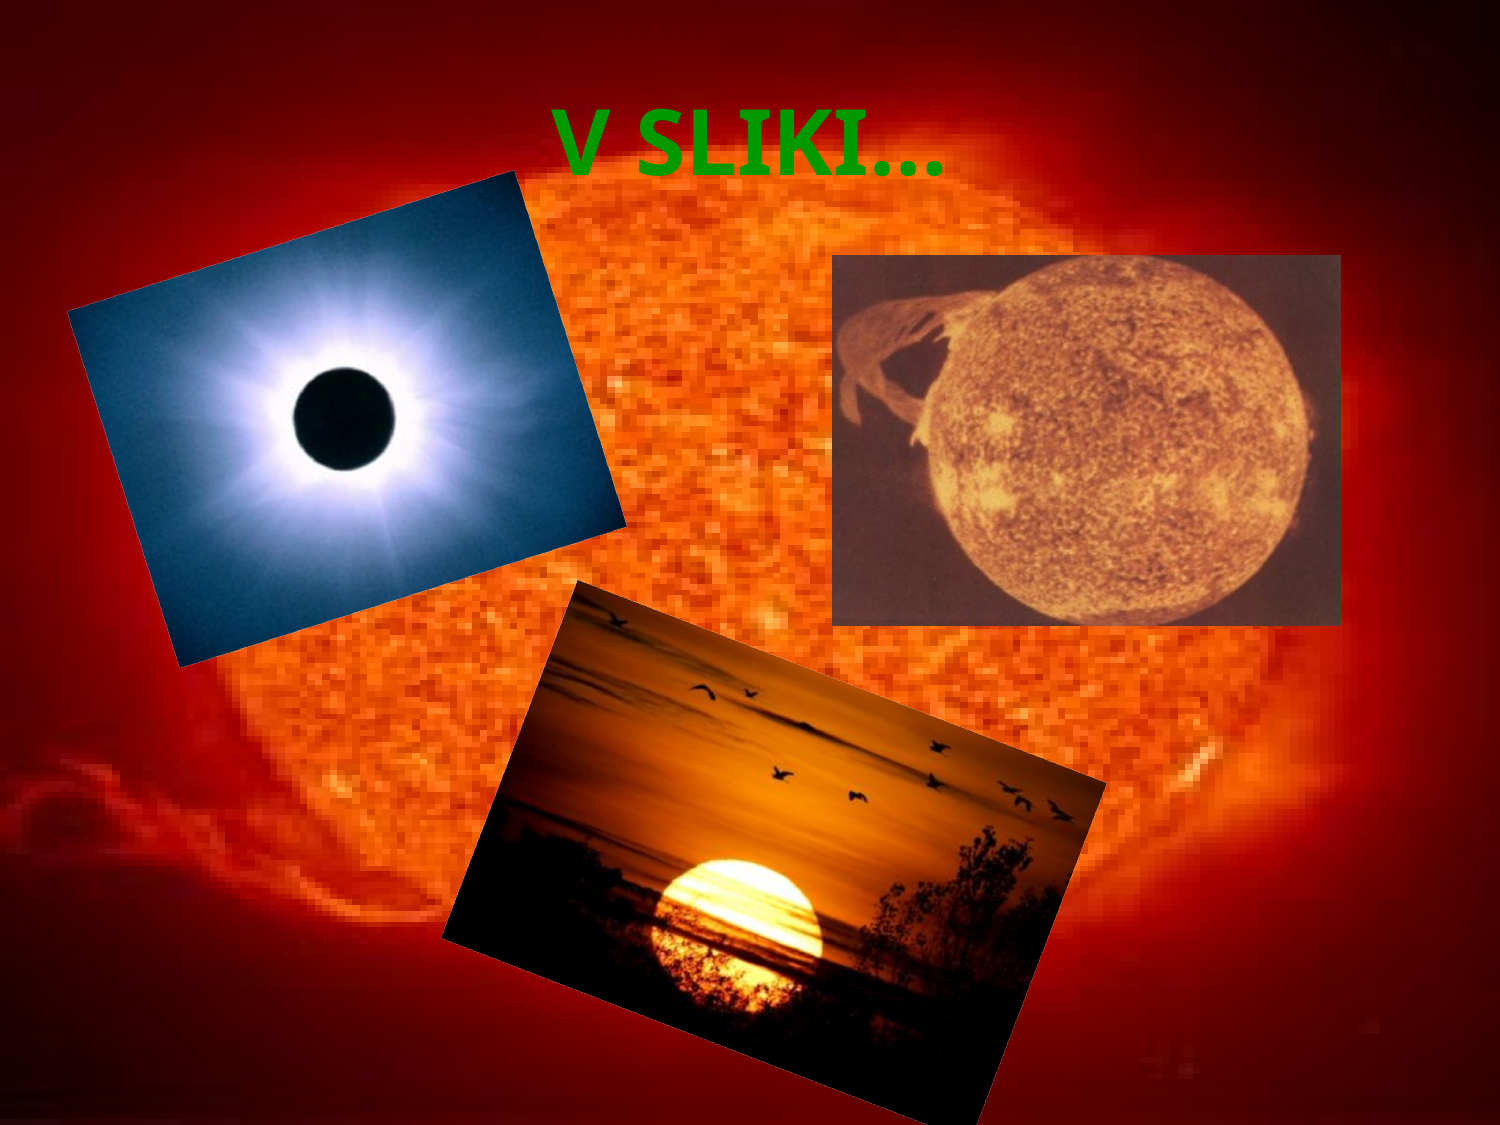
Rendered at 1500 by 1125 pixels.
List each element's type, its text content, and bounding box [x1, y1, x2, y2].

title V SLIKI… [75, 45, 1425, 233]
picture [0, 0, 1500, 1125]
